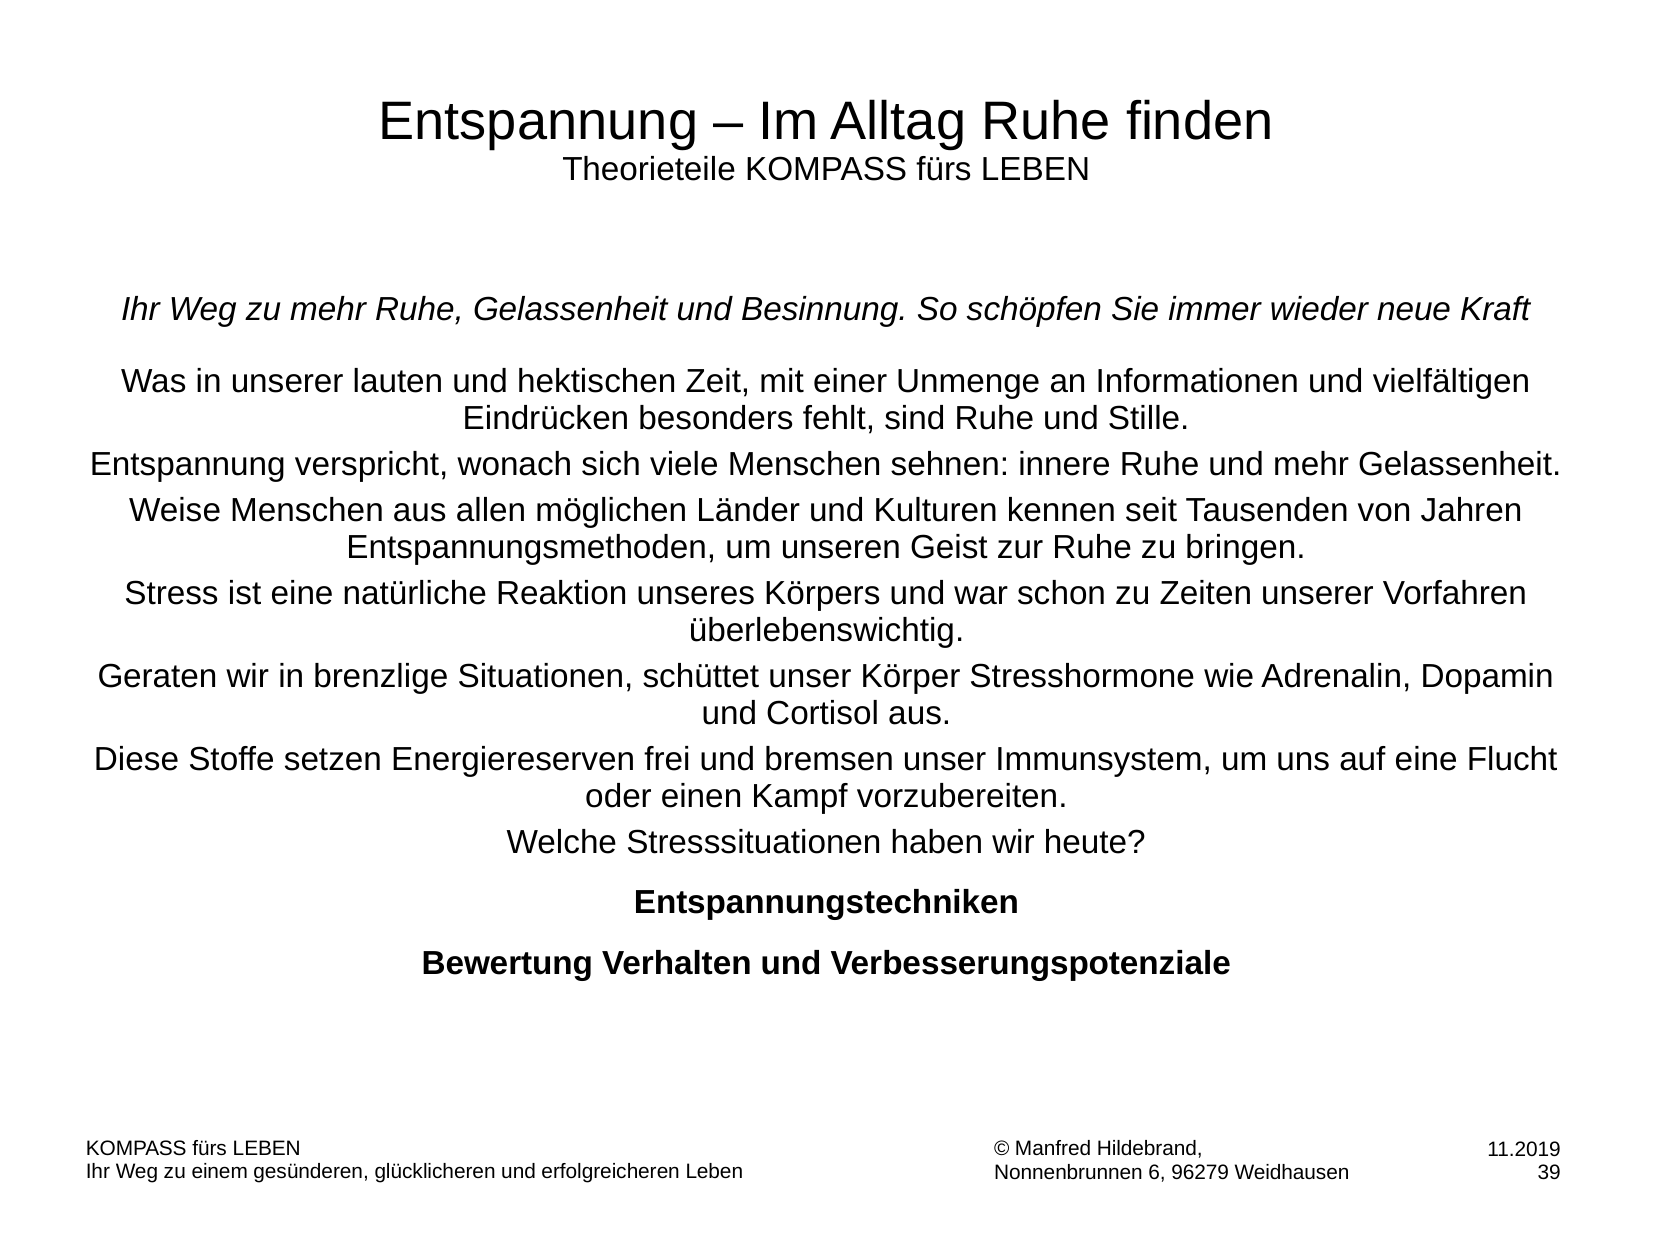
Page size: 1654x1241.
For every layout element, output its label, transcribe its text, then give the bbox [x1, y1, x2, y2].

text_box 11.2019 39 [1405, 1118, 1576, 1203]
text_box © Manfred Hildebrand, Nonnenbrunnen 6, 96279 Weidhausen [979, 1118, 1389, 1203]
text_box KOMPASS fürs LEBEN Ihr Weg zu einem gesünderen, glücklicheren und erfolgreicheren Leben [70, 1118, 964, 1202]
title Entspannung – Im Alltag Ruhe finden Theorieteile KOMPASS fürs LEBEN [82, 49, 1571, 257]
list Ihr Weg zu mehr Ruhe, Gelassenheit und Besinnung. So schöpfen Sie immer wieder neue Kraft Was in unserer lauten und hektischen Zeit, mit einer Unmenge an Informationen und vielfältigen Eindrücken besonders fehlt, sind Ruhe und Stille. Entspannung verspricht, wonach sich viele Menschen sehnen: innere Ruhe und mehr Gelassenheit. Weise Menschen aus allen möglichen Länder und Kulturen kennen seit Tausenden von Jahren Entspannungsmethoden, um unseren Geist zur Ruhe zu bringen. Stress ist eine natürliche Reaktion unseres Körpers und war schon zu Zeiten unserer Vorfahren überlebenswichtig. Geraten wir in brenzlige Situationen, schüttet unser Körper Stresshormone wie Adrenalin, Dopamin und Cortisol aus. Diese Stoffe setzen Energiereserven frei und bremsen unser Immunsystem, um uns auf eine Flucht oder einen Kampf vorzubereiten. Welche Stresssituationen haben wir heute? Entspannungstechniken Bewertung Verhalten und Verbesserungspotenziale [82, 290, 1571, 1109]
